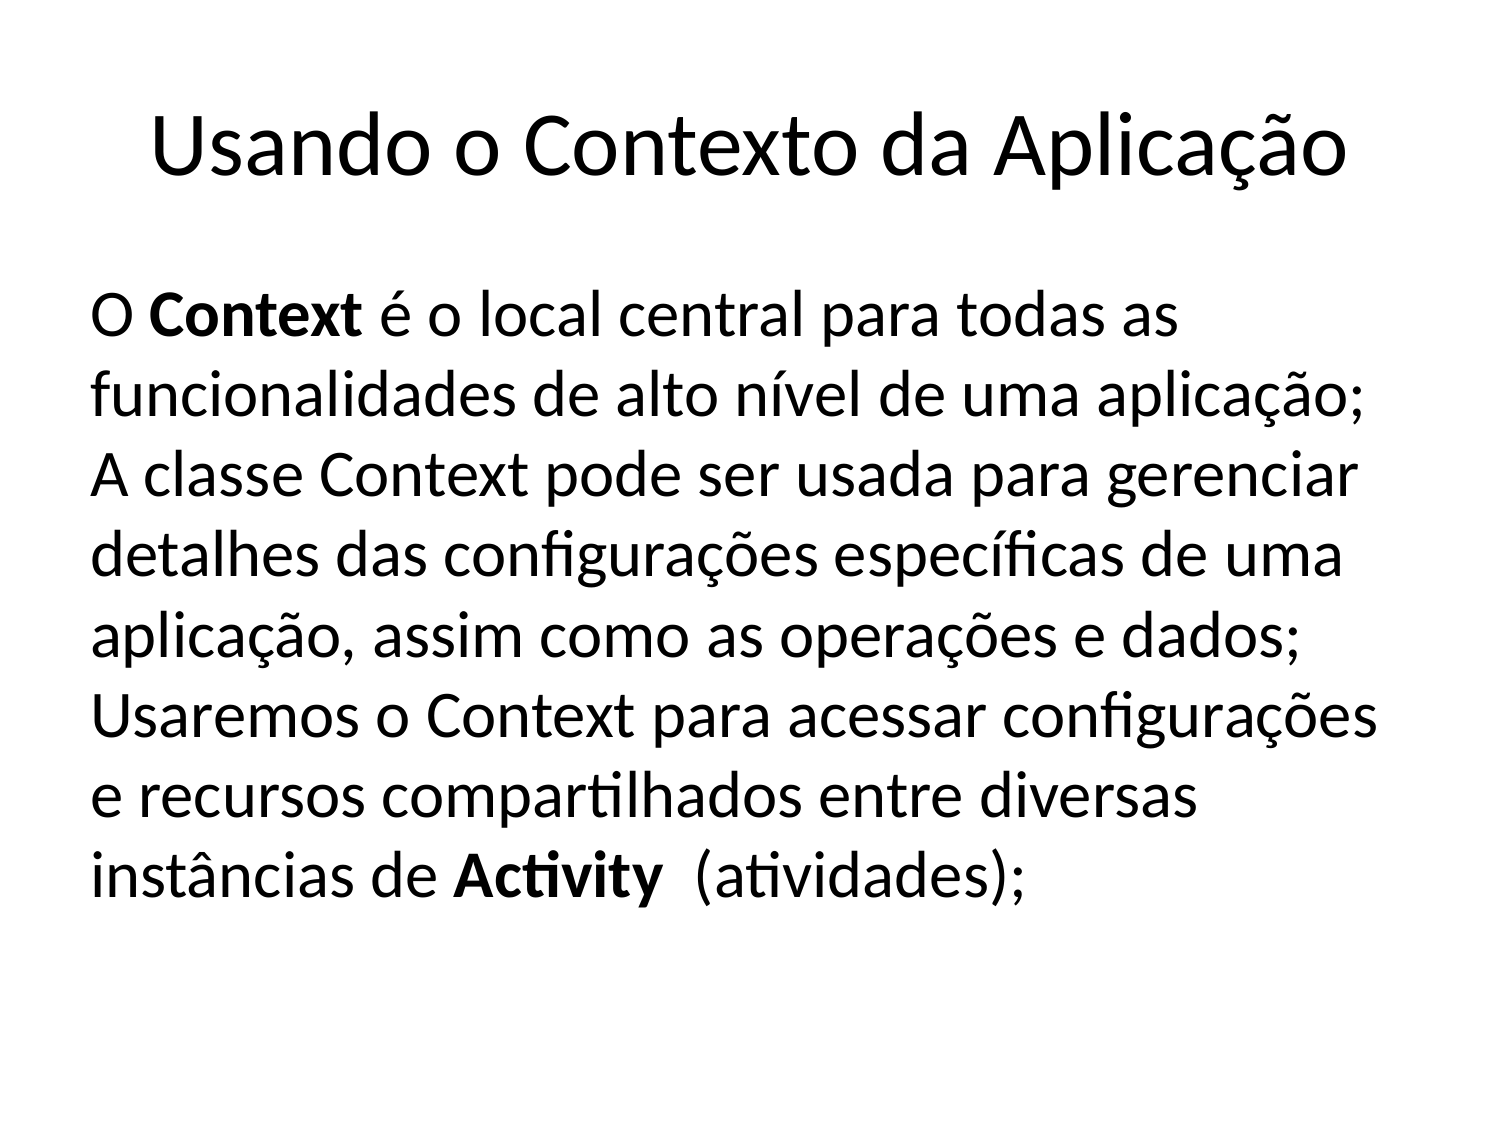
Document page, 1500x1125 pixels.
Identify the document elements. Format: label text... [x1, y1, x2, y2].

list O Context é o local central para todas as funcionalidades de alto nível de uma aplicação; A classe Context pode ser usada para gerenciar detalhes das configurações específicas de uma aplicação, assim como as operações e dados; Usaremos o Context para acessar configurações e recursos compartilhados entre diversas instâncias de Activity (atividades); [75, 262, 1425, 1005]
title Usando o Contexto da Aplicação [75, 45, 1425, 233]
